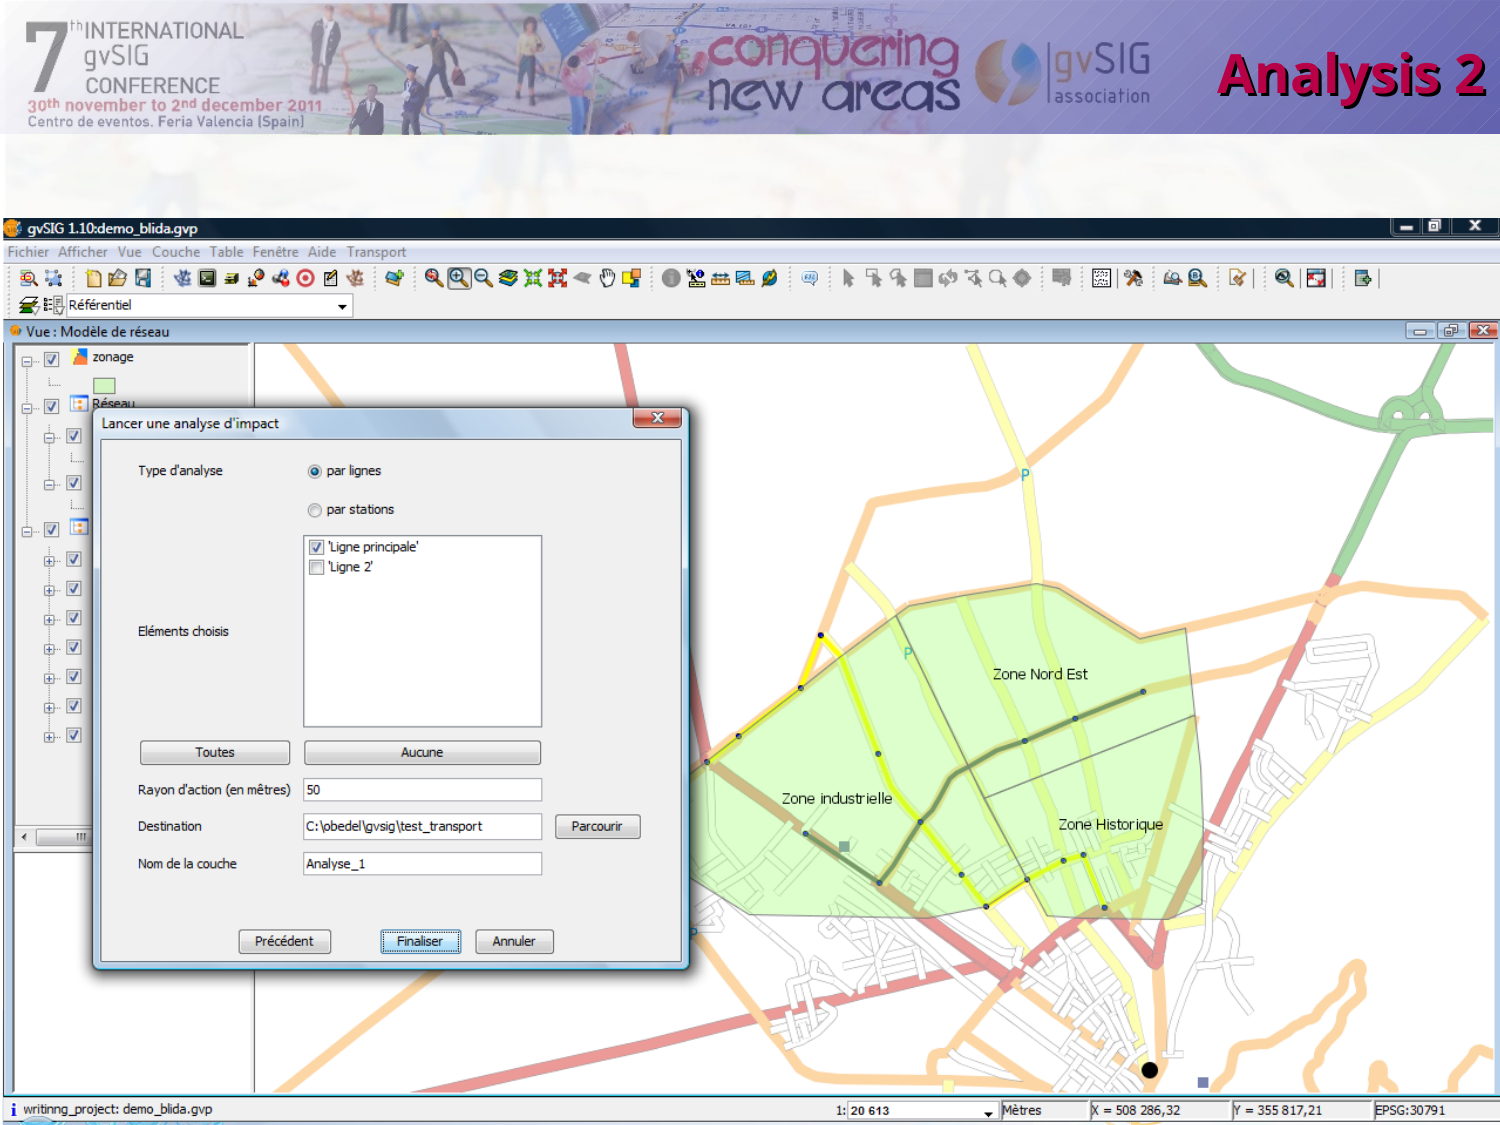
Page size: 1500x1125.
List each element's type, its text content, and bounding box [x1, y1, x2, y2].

picture [2, 134, 1500, 1125]
title Analysis 2 [0, 0, 1500, 134]
